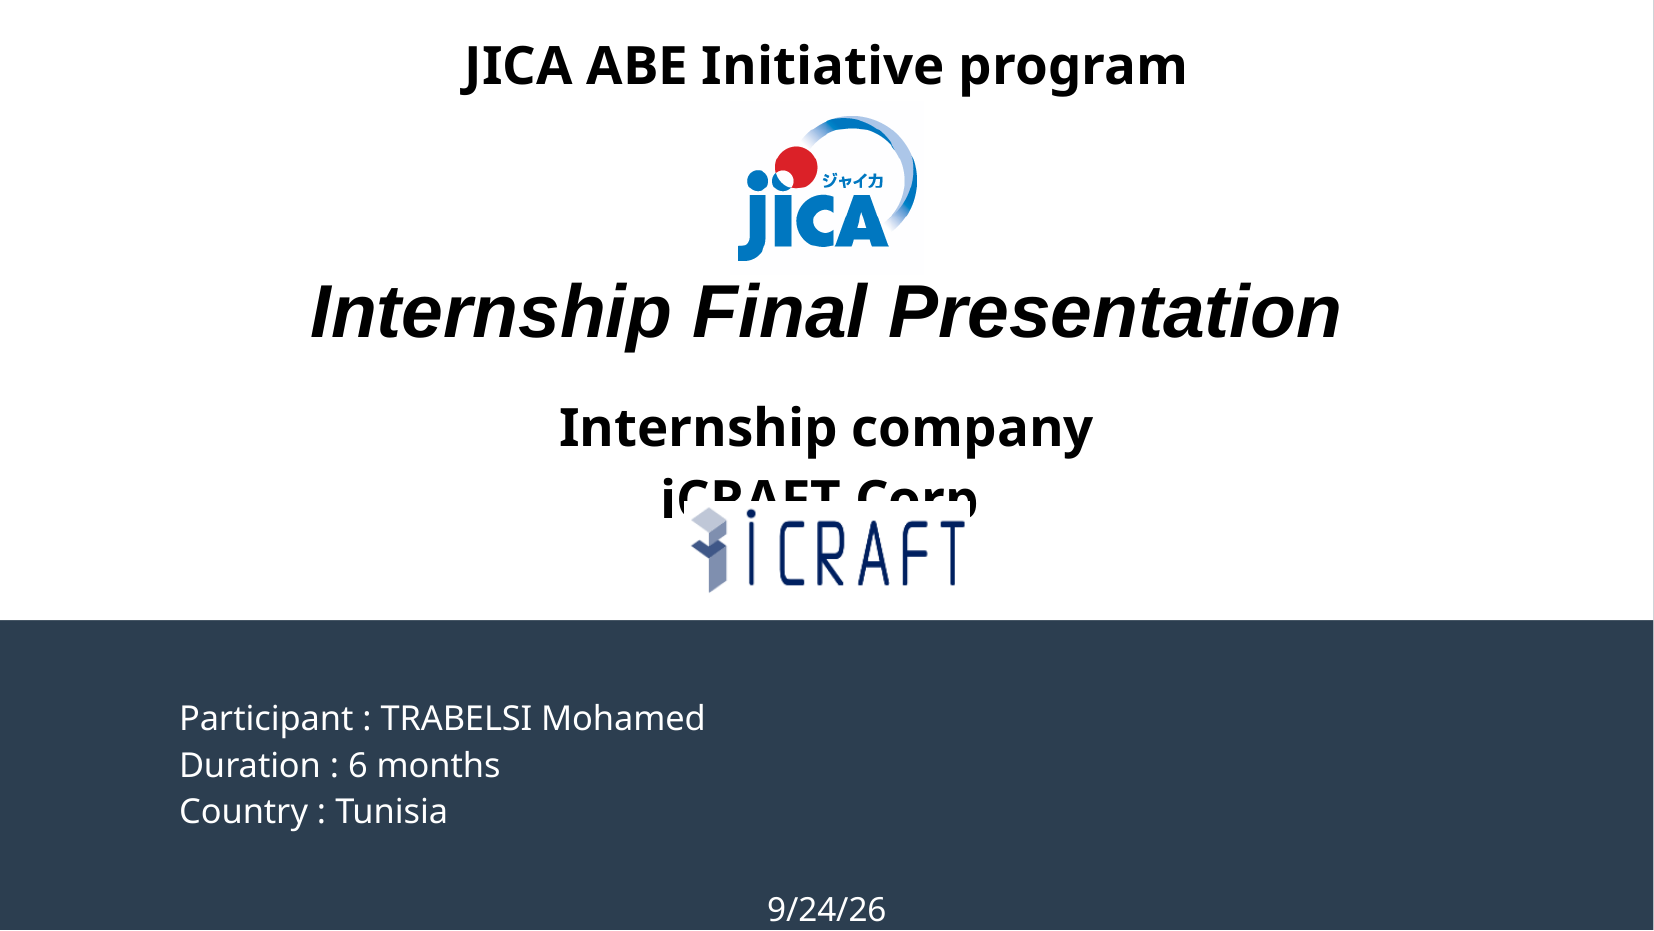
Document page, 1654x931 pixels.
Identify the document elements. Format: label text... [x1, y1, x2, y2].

subtitle Participant : TRABELSI Mohamed Duration : 6 months Country : Tunisia [179, 642, 1595, 886]
picture [684, 501, 970, 604]
text_box Internship Final Presentation [270, 262, 1383, 446]
title JICA ABE Initiative program Internship company iCRAFT Corp [59, 47, 1595, 515]
